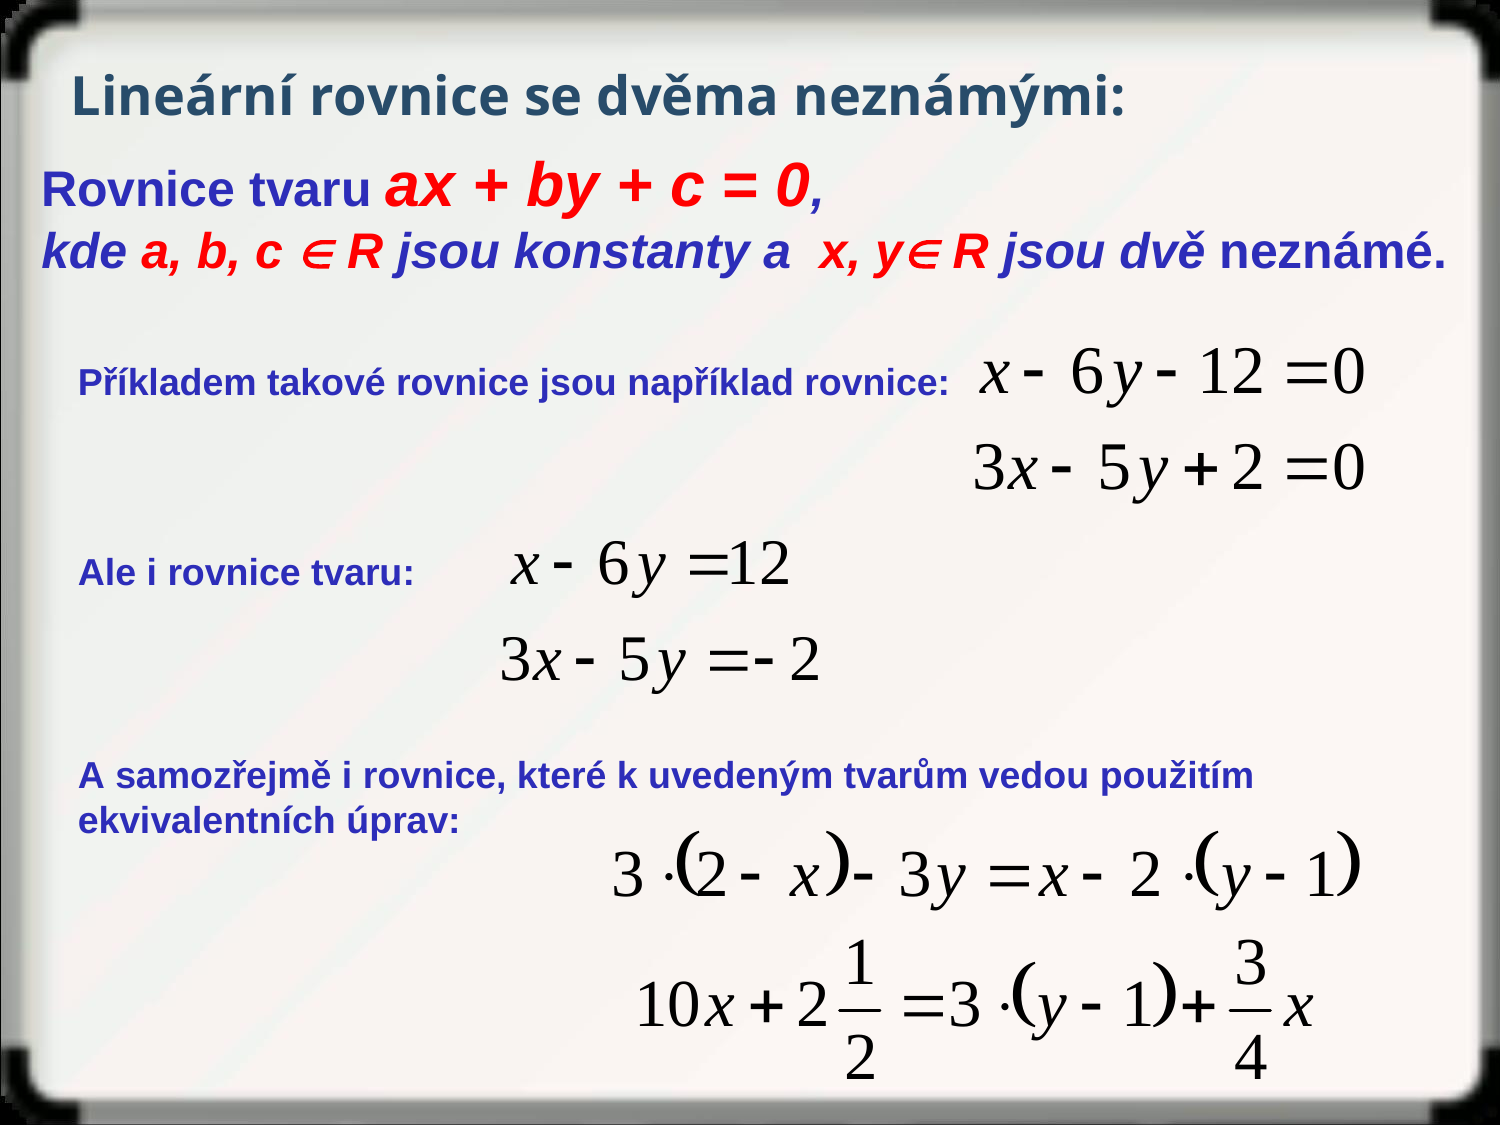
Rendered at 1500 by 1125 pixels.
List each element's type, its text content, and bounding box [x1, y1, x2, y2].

chart [964, 427, 1378, 519]
chart [491, 620, 833, 708]
text_box Příkladem takové rovnice jsou například rovnice: [63, 332, 1407, 428]
picture [0, 0, 1500, 1125]
text_box Lineární rovnice se dvěma neznámými: [55, 54, 1430, 149]
text_box Ale i rovnice tvaru: [63, 522, 1407, 618]
chart [603, 829, 1363, 1094]
chart [498, 524, 802, 612]
text_box Rovnice tvaru ax + by + c = 0, kde a, b, c  R jsou konstanty a x, y R jsou dvě neznámé. [26, 163, 1474, 259]
text_box A samozřejmě i rovnice, které k uvedeným tvarům vedou použitím ekvivalentních úprav: [63, 748, 1407, 843]
